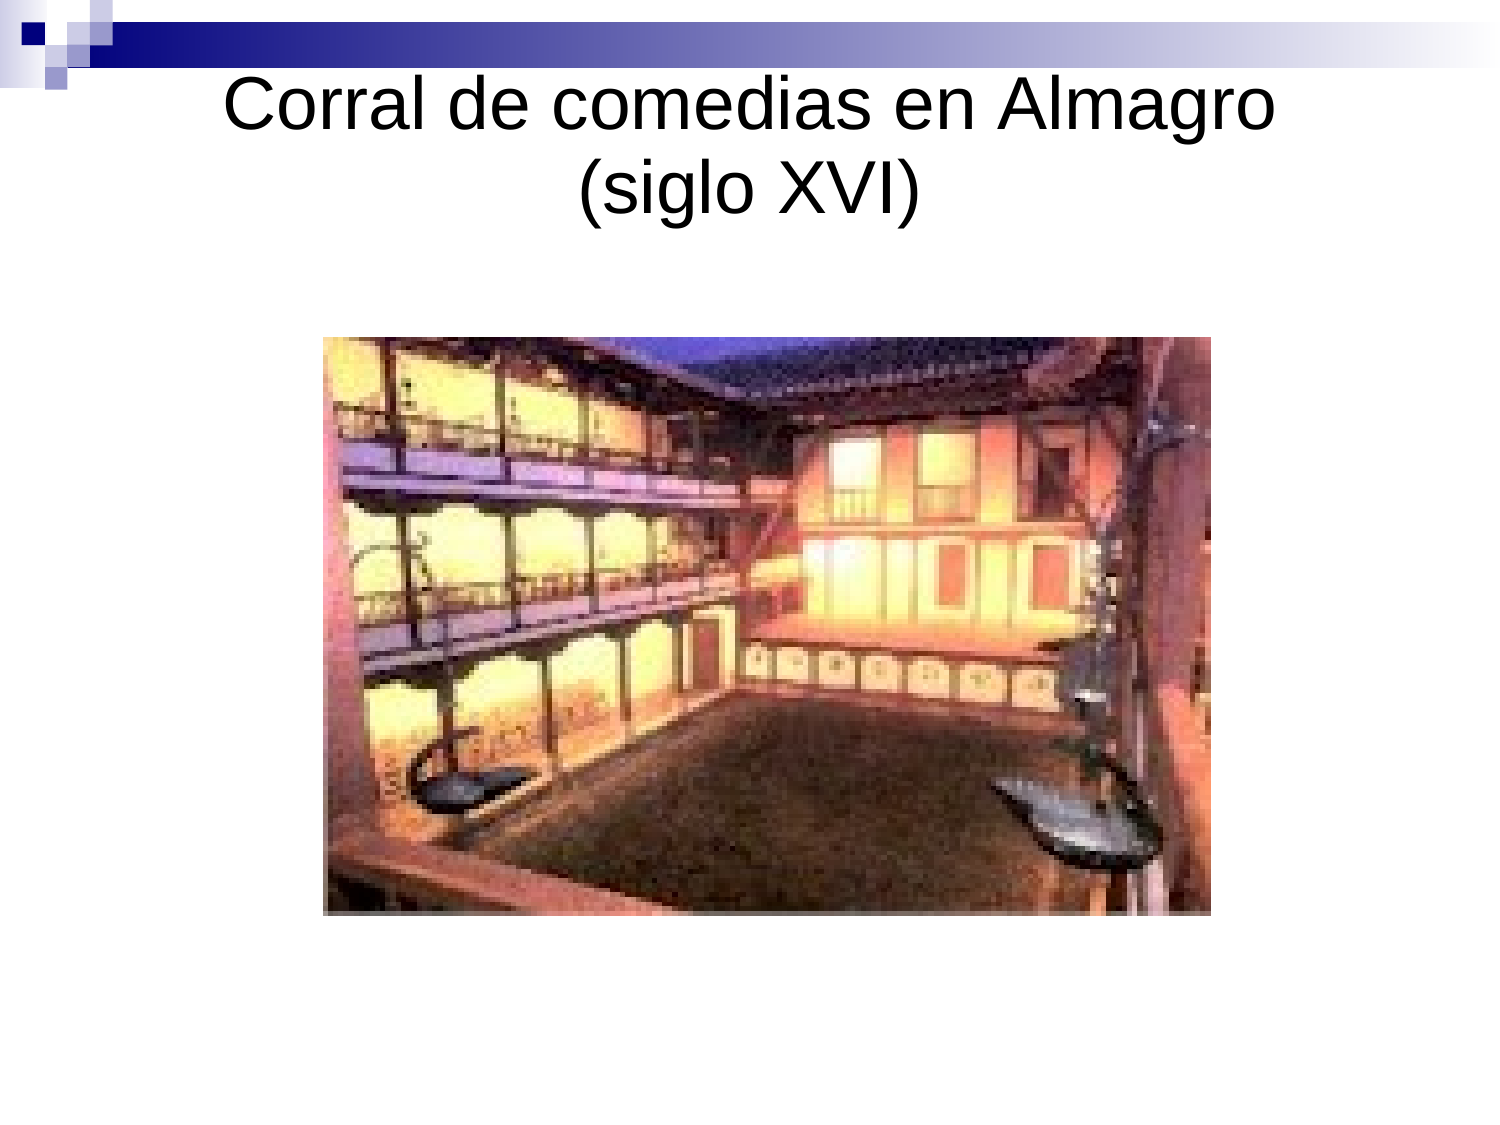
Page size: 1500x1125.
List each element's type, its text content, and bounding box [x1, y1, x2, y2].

picture [323, 337, 1211, 916]
title Corral de comedias en Almagro (siglo XVI) [75, 26, 1426, 265]
